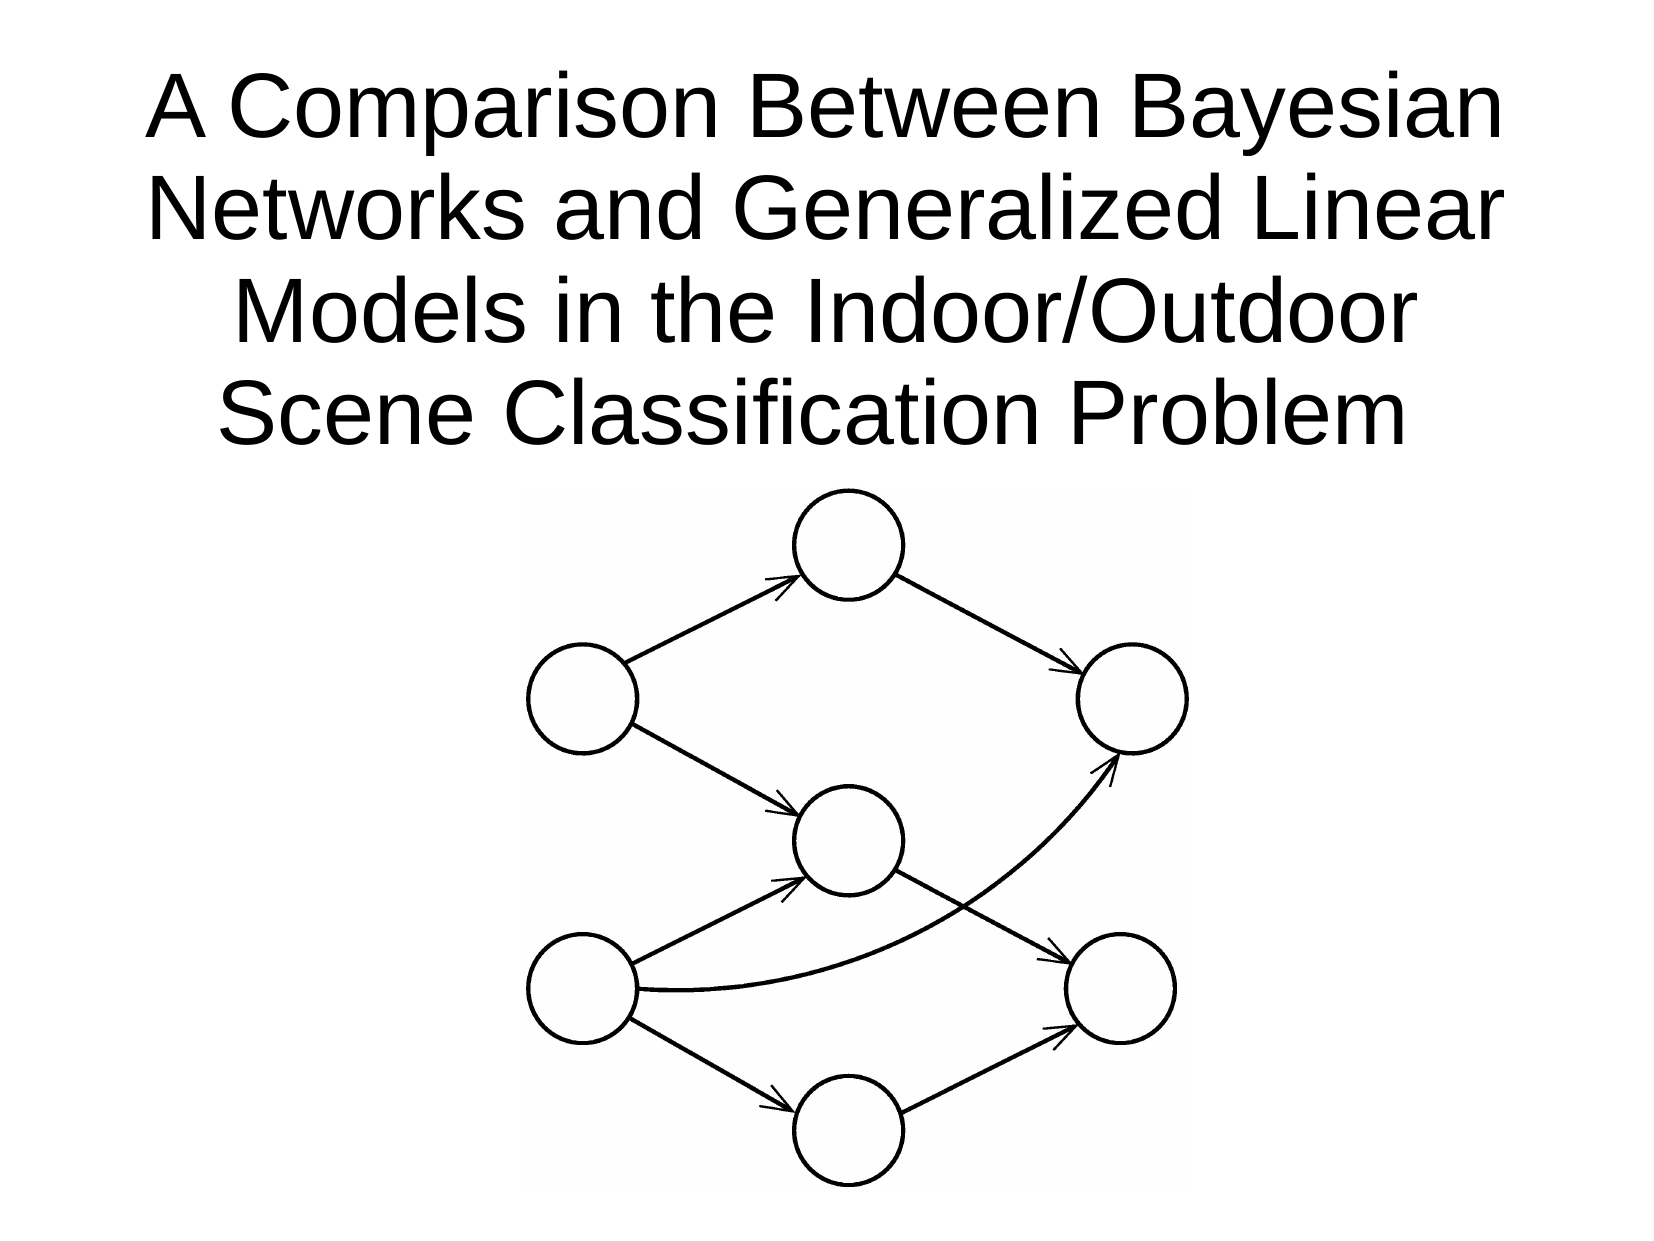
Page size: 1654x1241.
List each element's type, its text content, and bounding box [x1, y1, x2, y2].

picture [525, 487, 1190, 1188]
title A Comparison Between Bayesian Networks and Generalized Linear Models in the Indoor/Outdoor Scene Classification Problem [82, 54, 1571, 465]
